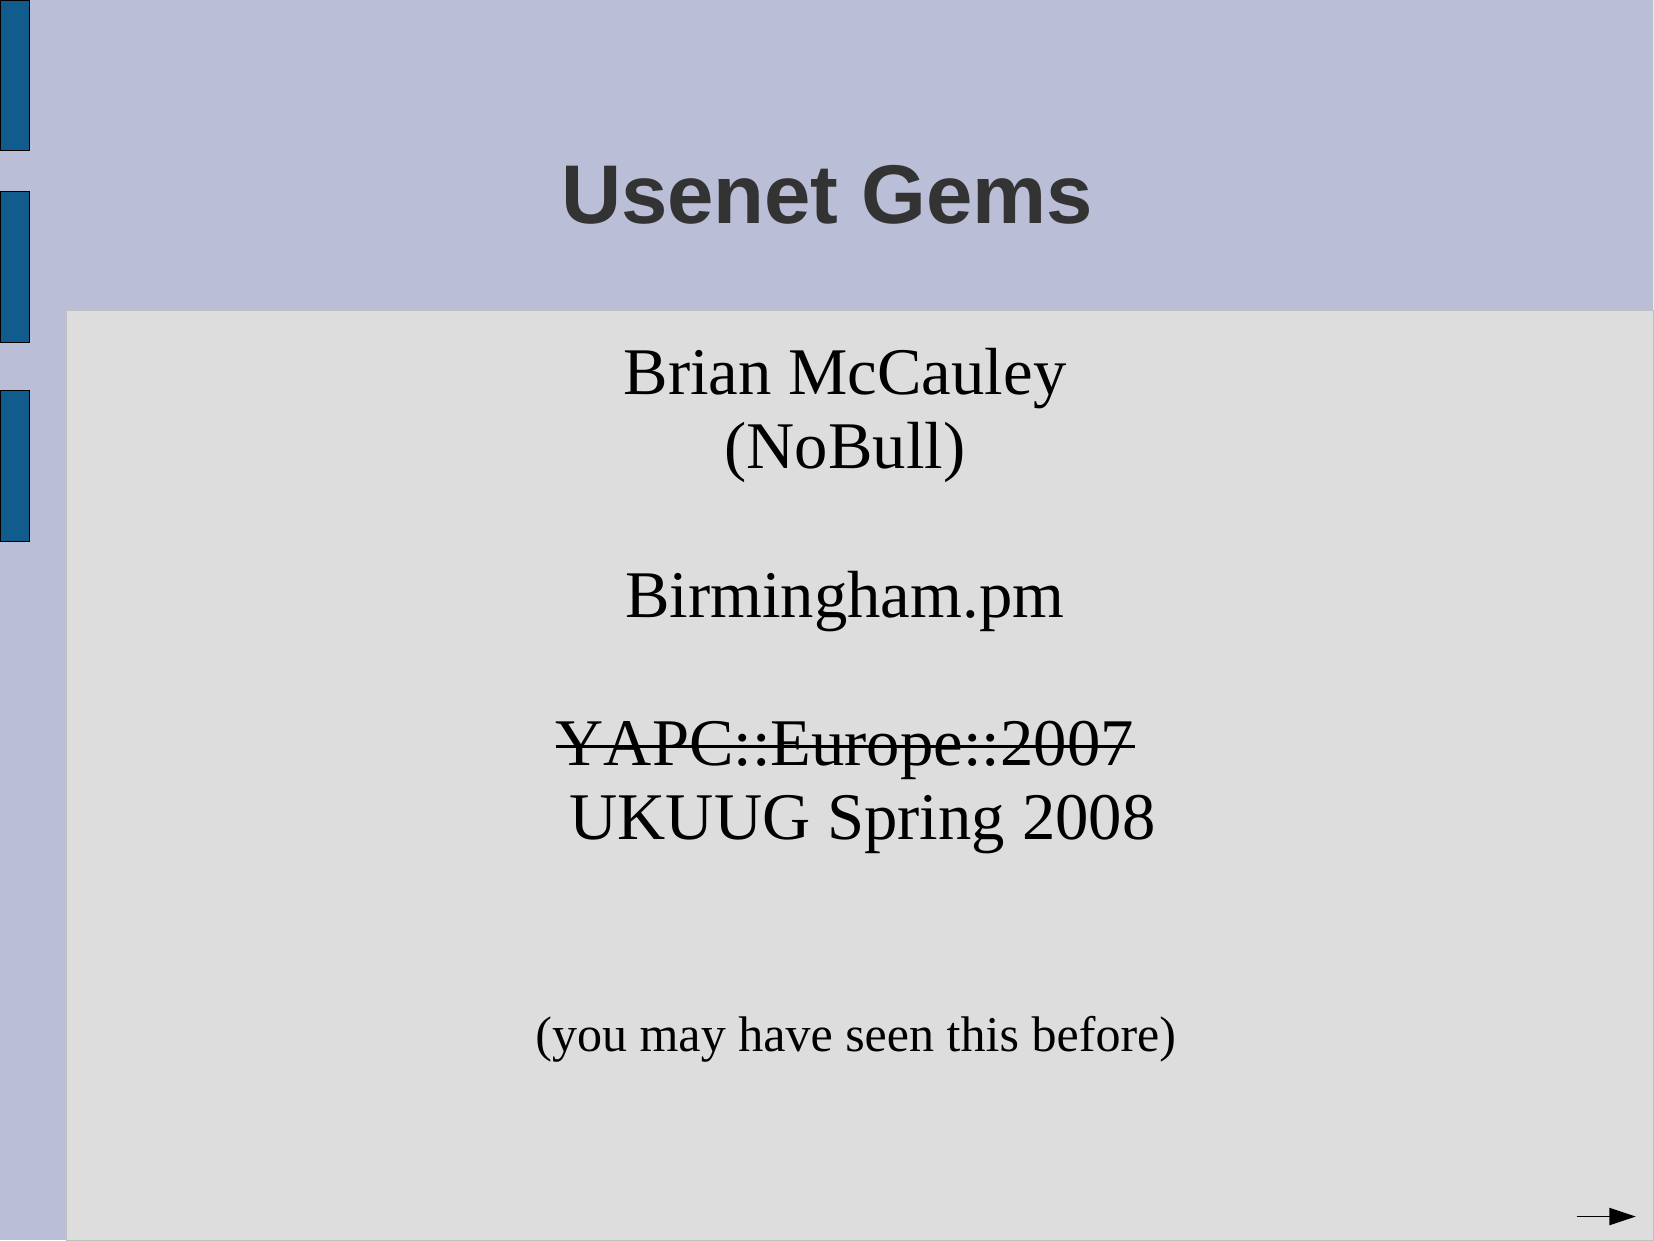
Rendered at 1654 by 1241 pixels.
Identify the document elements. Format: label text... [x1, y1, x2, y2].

title Usenet Gems [121, 91, 1534, 299]
text_box (you may have seen this before) [535, 1006, 1188, 1063]
subtitle Brian McCauley (NoBull) Birmingham.pm YAPC::Europe::2007 UKUUG Spring 2008 [121, 335, 1534, 854]
